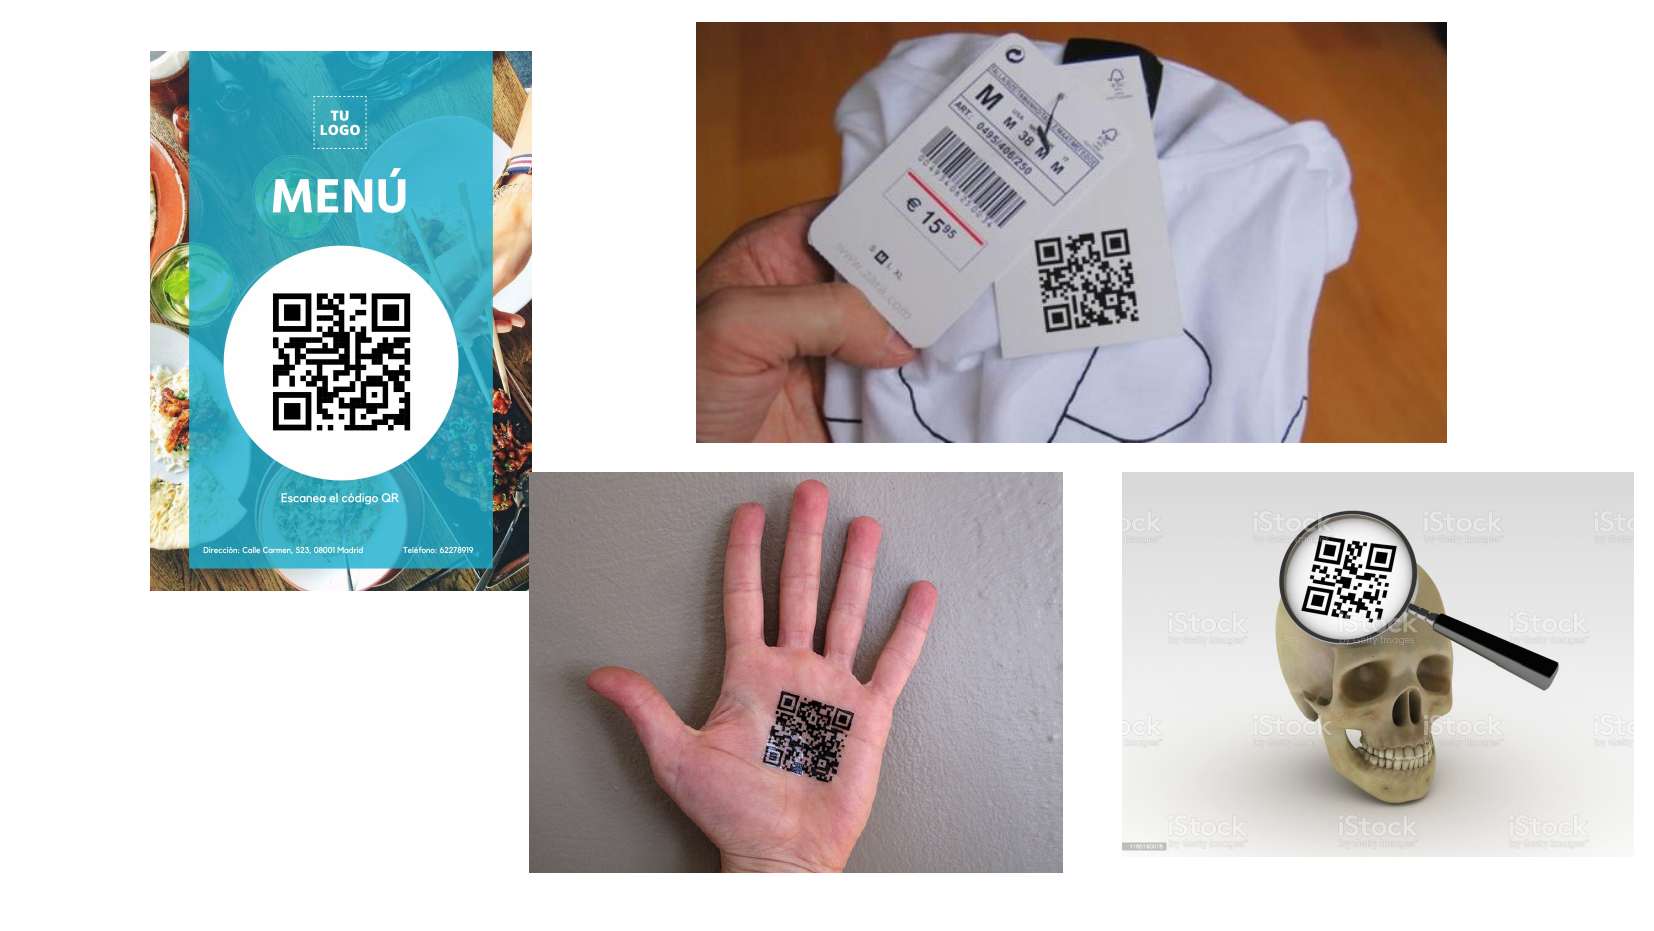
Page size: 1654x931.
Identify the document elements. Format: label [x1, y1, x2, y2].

picture [150, 51, 1063, 873]
picture [1122, 472, 1634, 857]
picture [696, 22, 1447, 443]
